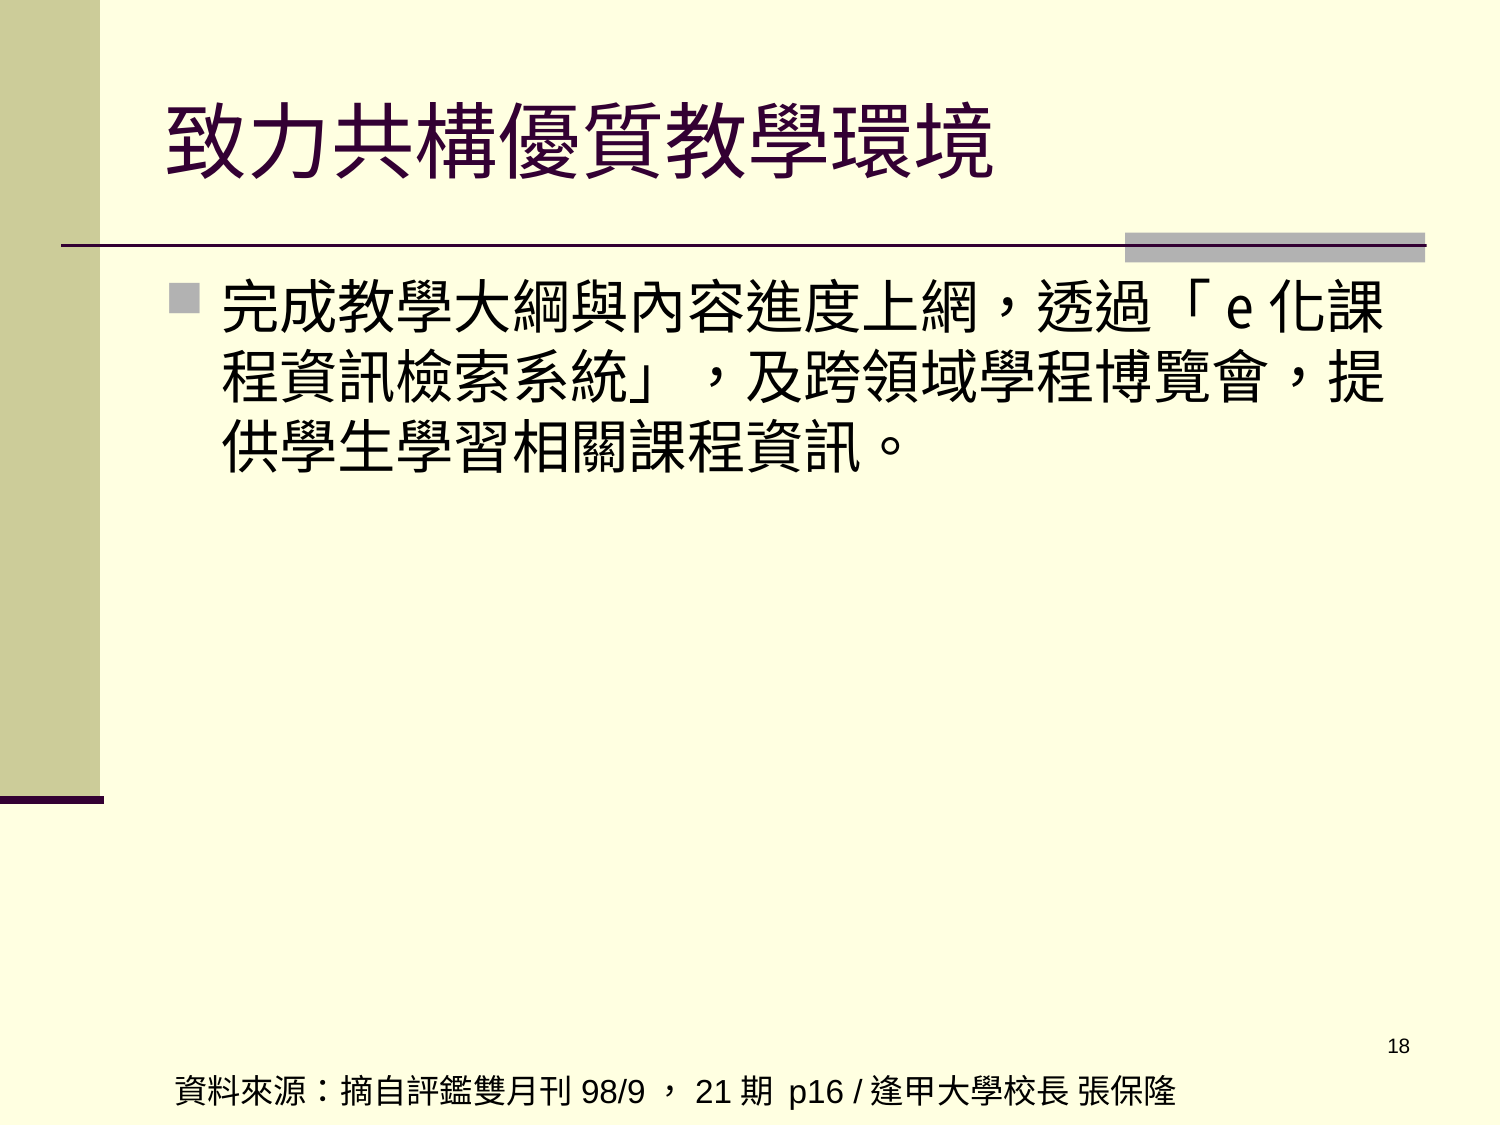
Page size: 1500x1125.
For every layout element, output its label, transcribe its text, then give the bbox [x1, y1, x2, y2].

list 完成教學大綱與內容進度上網，透過「e化課程資訊檢索系統」，及跨領域學程博覽會，提供學生學習相關課程資訊。 [150, 262, 1426, 1006]
text_box 資料來源：摘自評鑑雙月刊98/9，21期 p16 /逢甲大學校長 張保隆 [159, 1062, 1211, 1118]
title 致力共構優質教學環境 [150, 45, 1426, 234]
